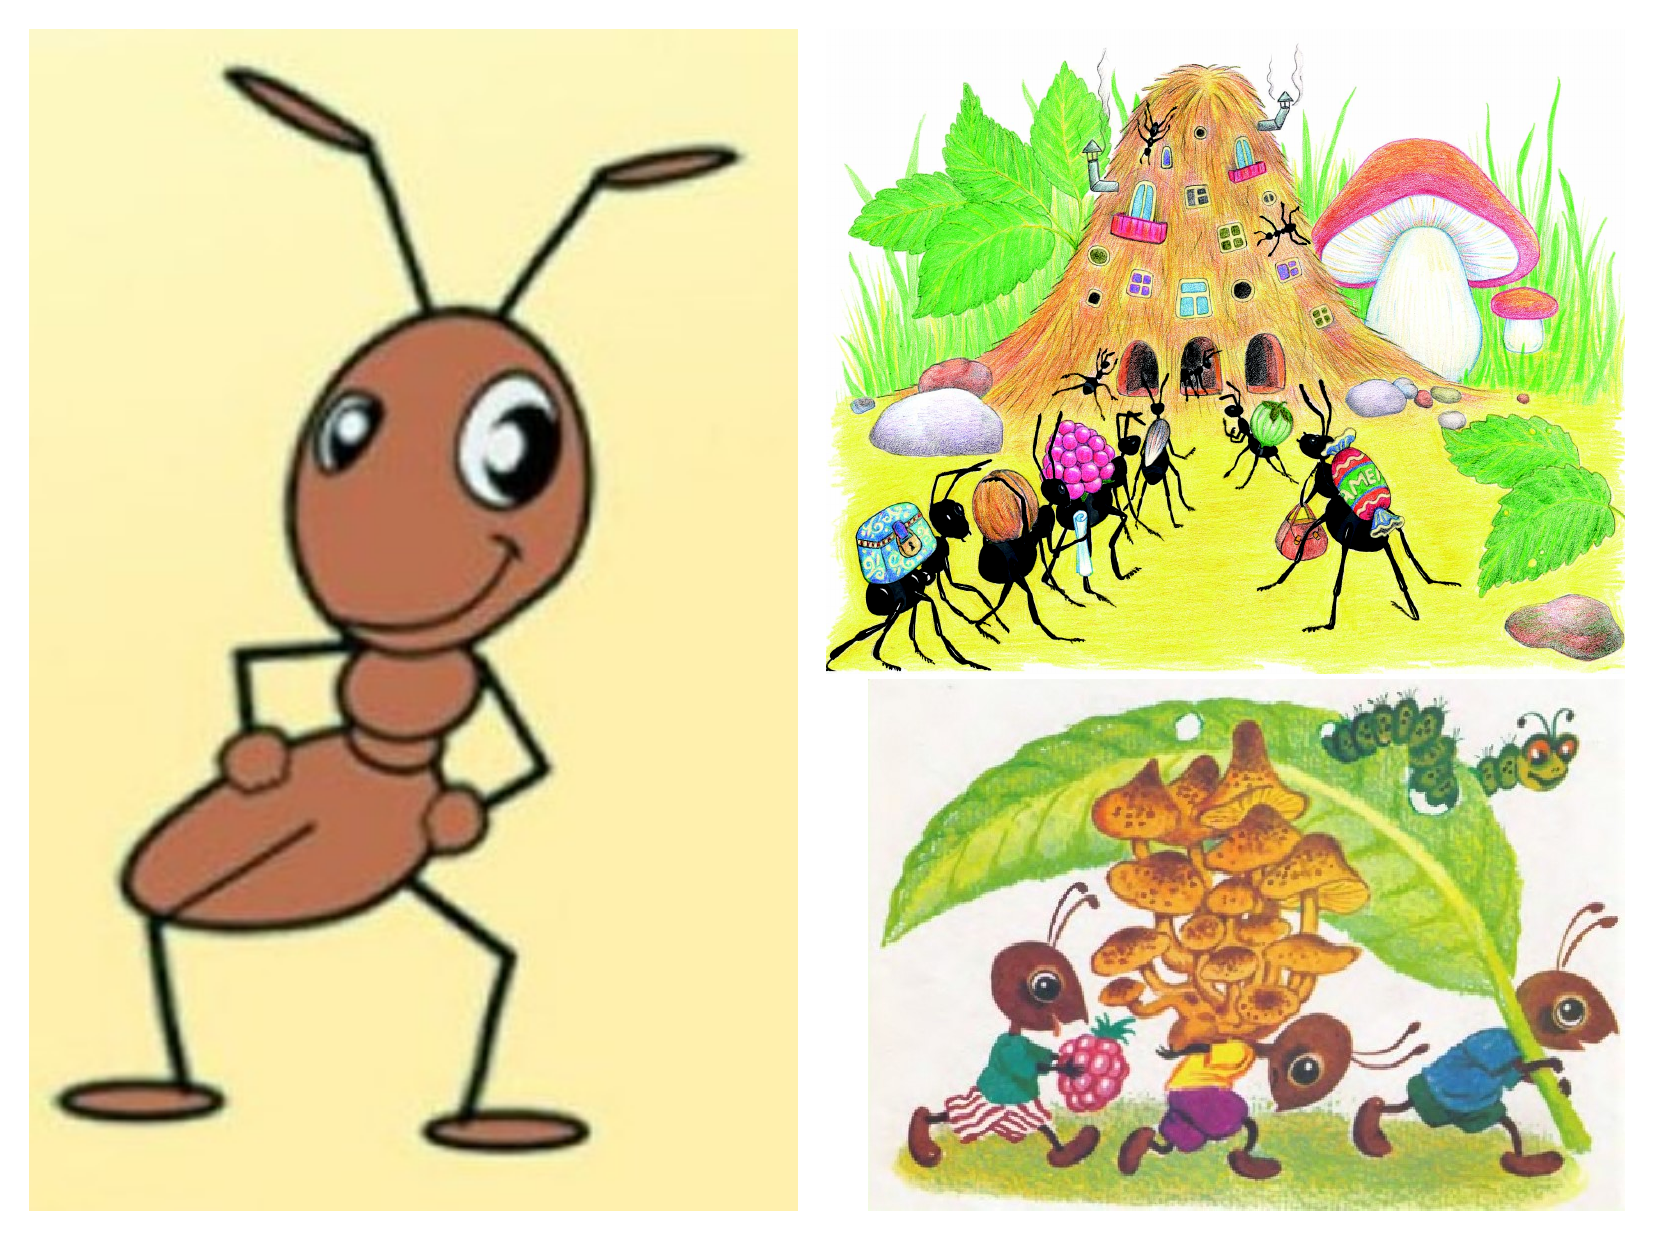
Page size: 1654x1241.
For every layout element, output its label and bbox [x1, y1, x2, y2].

picture [868, 679, 1625, 1211]
picture [826, 29, 1625, 674]
picture [29, 29, 798, 1211]
